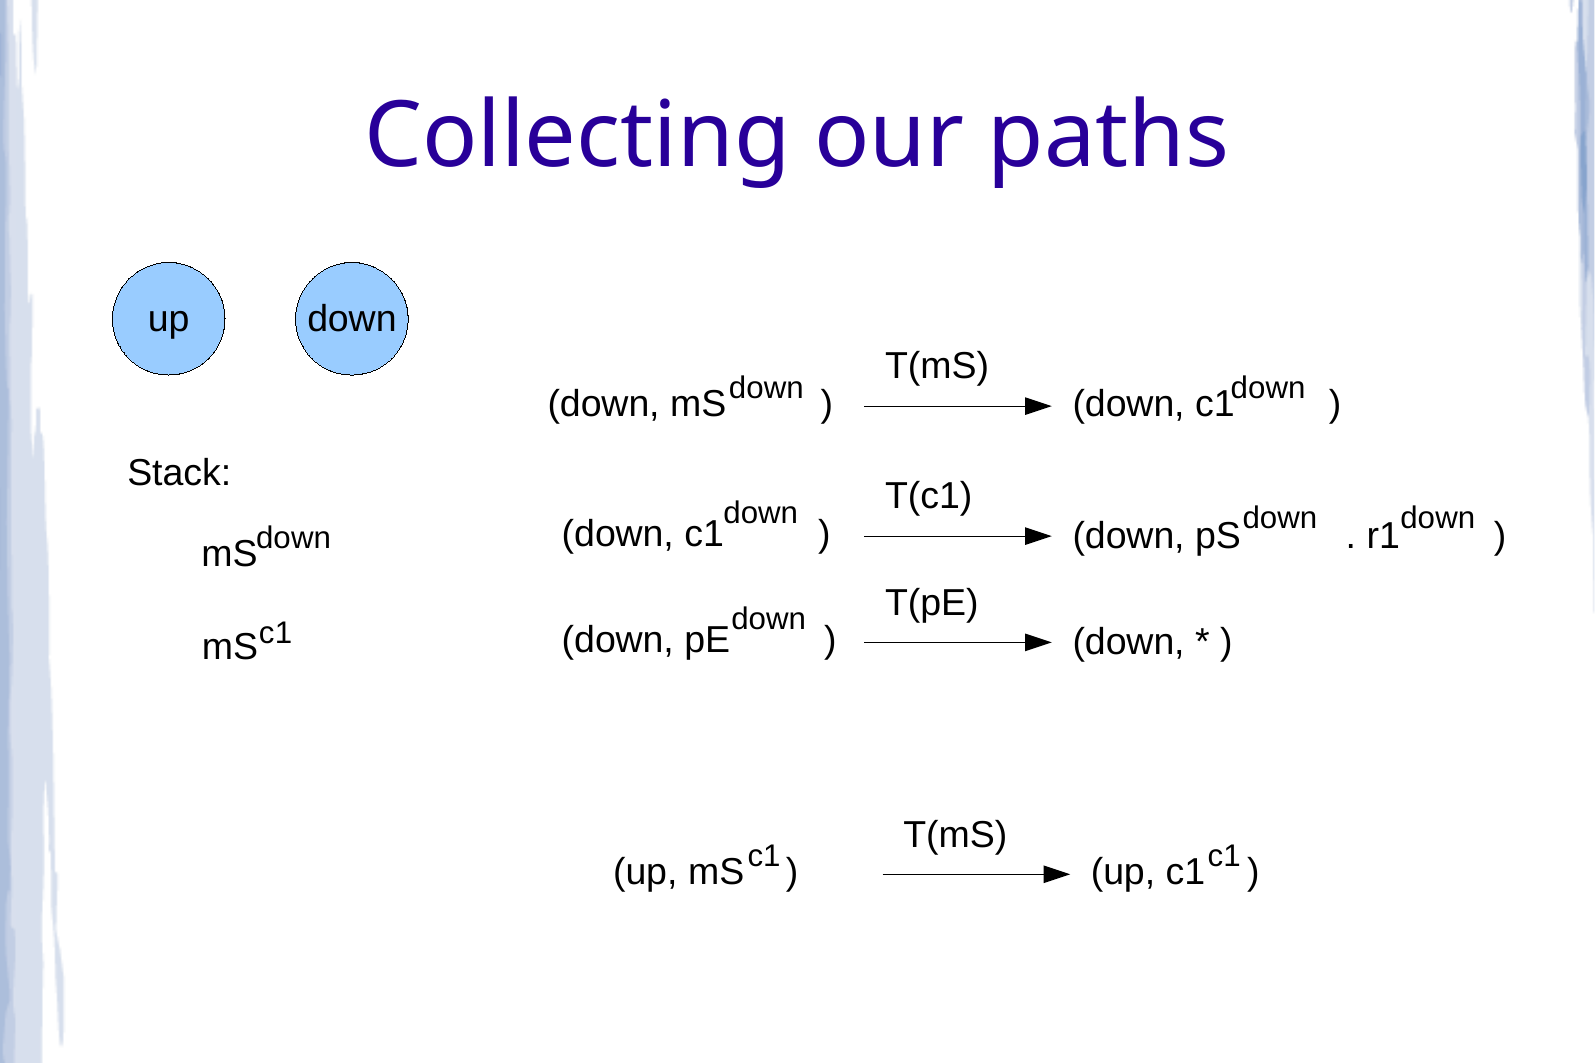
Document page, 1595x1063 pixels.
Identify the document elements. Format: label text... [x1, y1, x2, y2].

text_box down [1227, 493, 1333, 543]
text_box (up, mS ) [598, 843, 970, 901]
text_box down [295, 262, 409, 376]
text_box down [716, 593, 822, 644]
title Collecting our paths [79, 49, 1515, 213]
text_box c1 [732, 831, 796, 881]
text_box (down, * ) [1057, 613, 1248, 670]
text_box c1 [1193, 831, 1256, 881]
text_box mS [186, 525, 273, 582]
text_box mS [176, 618, 274, 676]
text_box (down, c1 ) [1057, 375, 1357, 432]
text_box (up, c1 ) [1076, 843, 1275, 901]
text_box (down, pS . r1 ) [1057, 506, 1523, 564]
text_box down [1385, 493, 1491, 543]
text_box (down, mS ) [532, 375, 904, 432]
picture [0, 0, 1595, 1063]
text_box T(mS) [870, 337, 1005, 395]
text_box (down, pE ) [546, 611, 852, 669]
text_box Stack: [112, 444, 247, 502]
text_box (down, c1 ) [546, 504, 846, 562]
text_box T(c1) [870, 467, 988, 525]
text_box up [112, 262, 226, 376]
text_box down [714, 362, 819, 413]
text_box down [1215, 362, 1321, 413]
text_box T(pE) [870, 573, 994, 631]
text_box T(mS) [888, 805, 1023, 863]
text_box down [241, 512, 346, 563]
text_box down [708, 487, 814, 538]
text_box c1 [235, 607, 308, 658]
